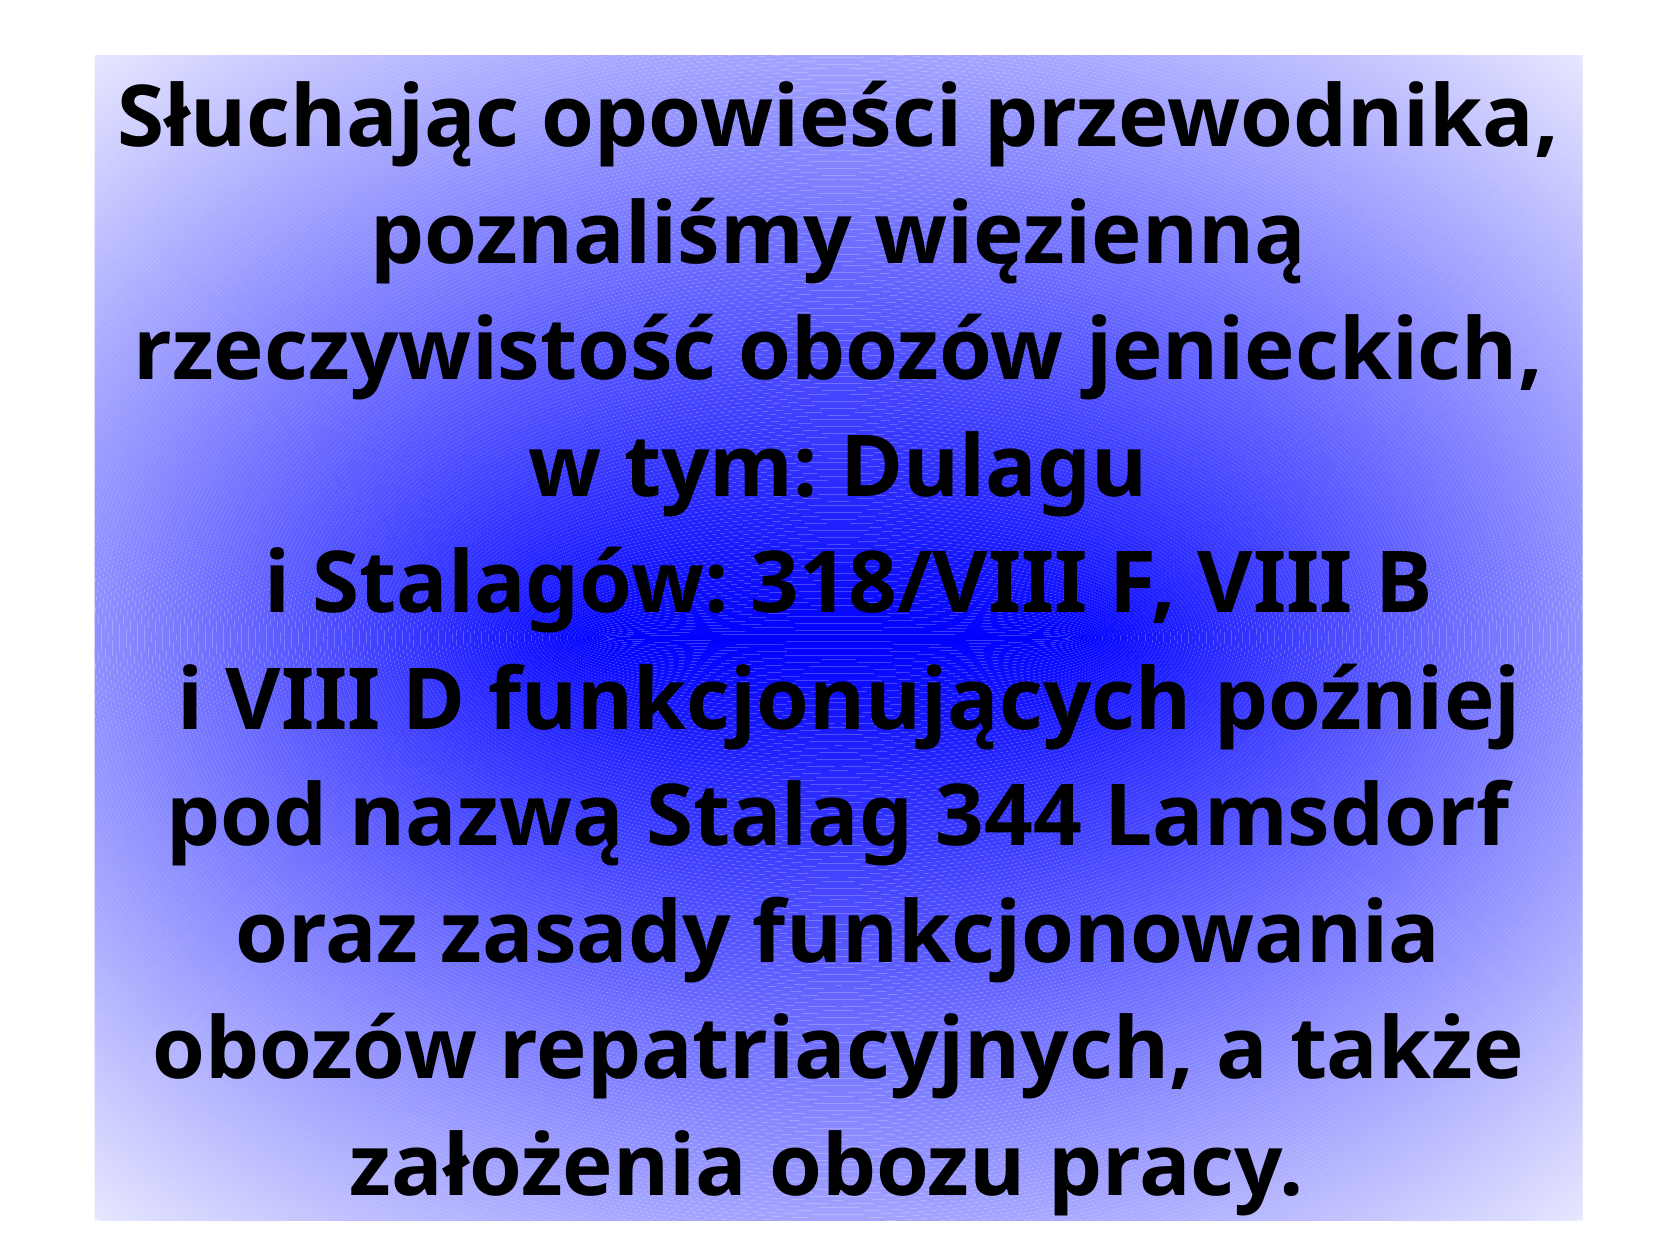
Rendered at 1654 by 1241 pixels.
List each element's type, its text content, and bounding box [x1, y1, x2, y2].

title Słuchając opowieści przewodnika, poznaliśmy więzienną rzeczywistość obozów jenieckich, w tym: Dulagu i Stalagów: 318/VIII F, VIII B i VIII D funkcjonujących poźniej pod nazwą Stalag 344 Lamsdorf oraz zasady funkcjonowania obozów repatriacyjnych, a także założenia obozu pracy. [94, 82, 1583, 1193]
